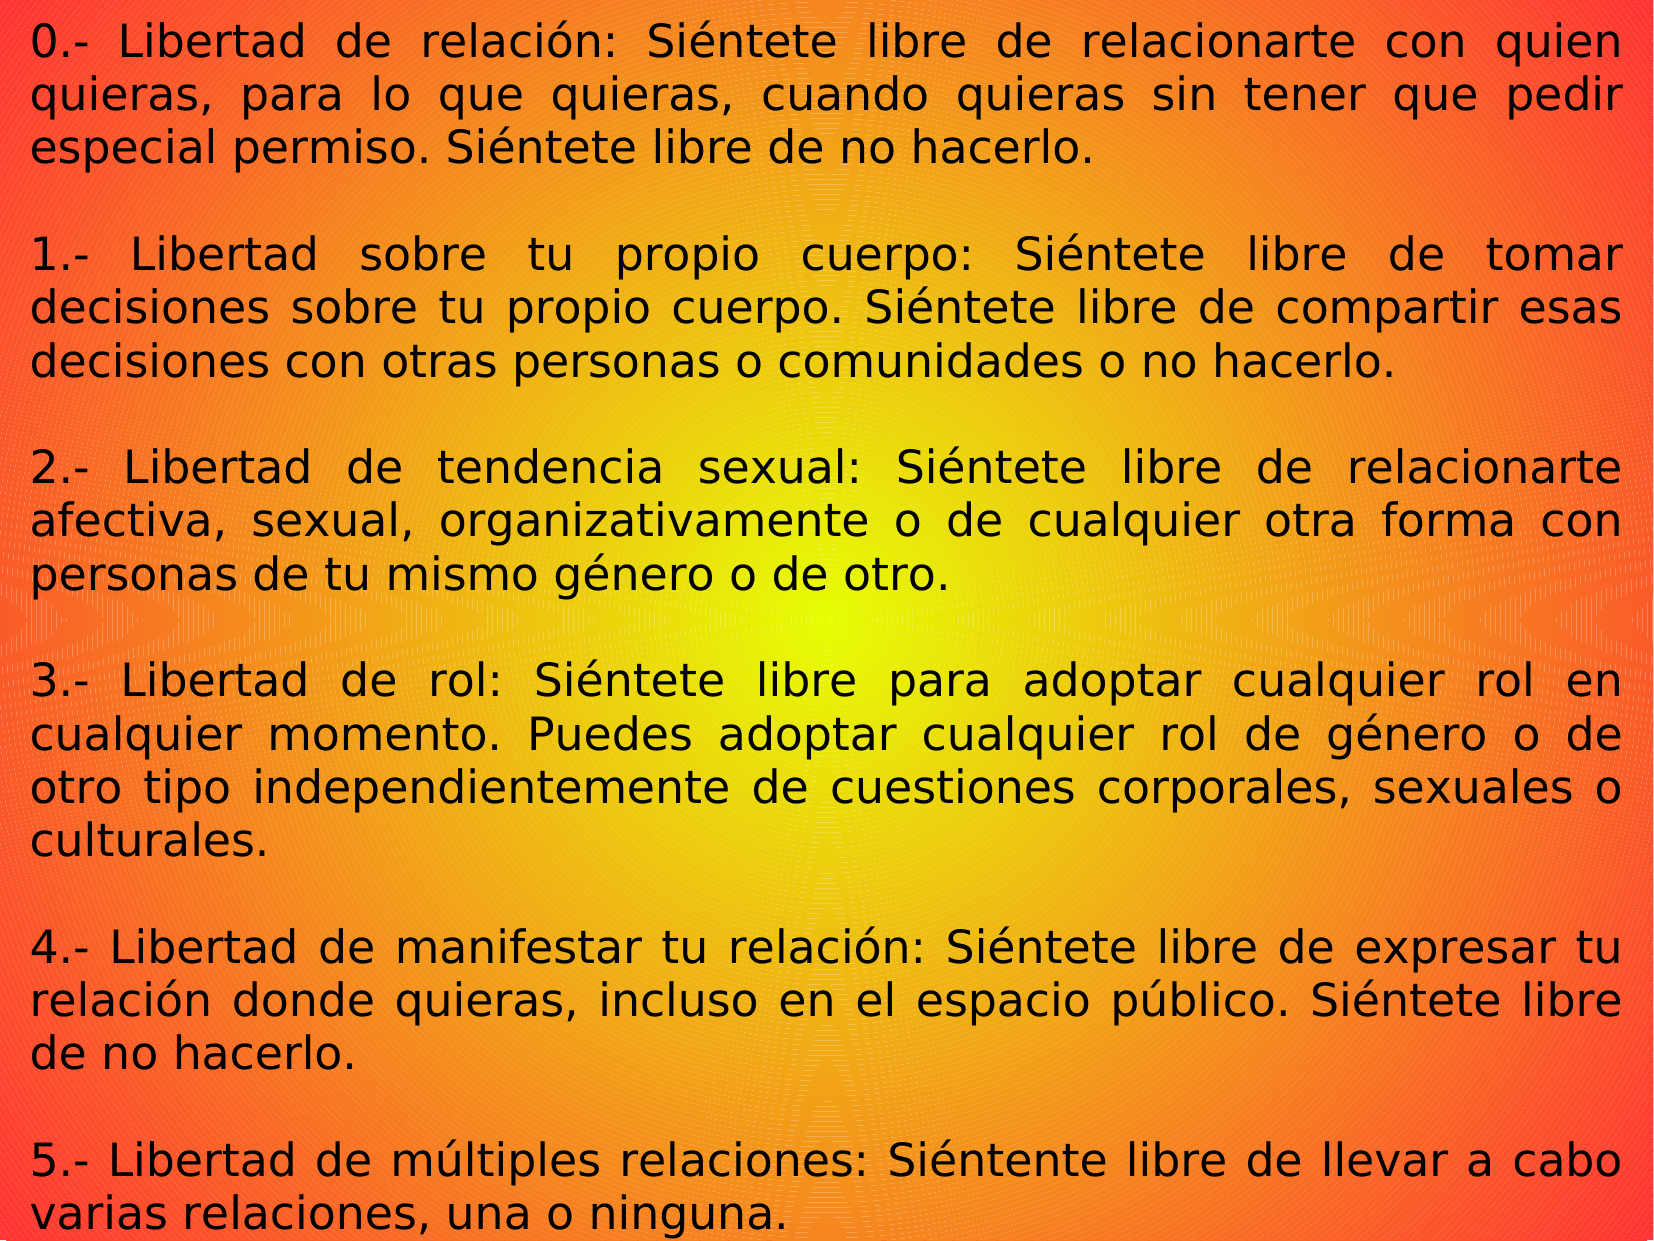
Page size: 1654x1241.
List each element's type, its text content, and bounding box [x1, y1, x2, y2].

subtitle 0.- Libertad de relación: Siéntete libre de relacionarte con quien quieras, para lo que quieras, cuando quieras sin tener que pedir especial permiso. Siéntete libre de no hacerlo. 1.- Libertad sobre tu propio cuerpo: Siéntete libre de tomar decisiones sobre tu propio cuerpo. Siéntete libre de compartir esas decisiones con otras personas o comunidades o no hacerlo. 2.- Libertad de tendencia sexual: Siéntete libre de relacionarte afectiva, sexual, organizativamente o de cualquier otra forma con personas de tu mismo género o de otro. 3.- Libertad de rol: Siéntete libre para adoptar cualquier rol en cualquier momento. Puedes adoptar cualquier rol de género o de otro tipo independientemente de cuestiones corporales, sexuales o culturales. 4.- Libertad de manifestar tu relación: Siéntete libre de expresar tu relación donde quieras, incluso en el espacio público. Siéntete libre de no hacerlo. 5.- Libertad de múltiples relaciones: Siéntente libre de llevar a cabo varias relaciones, una o ninguna. [29, 14, 1625, 1241]
title [59, 59, 1595, 207]
